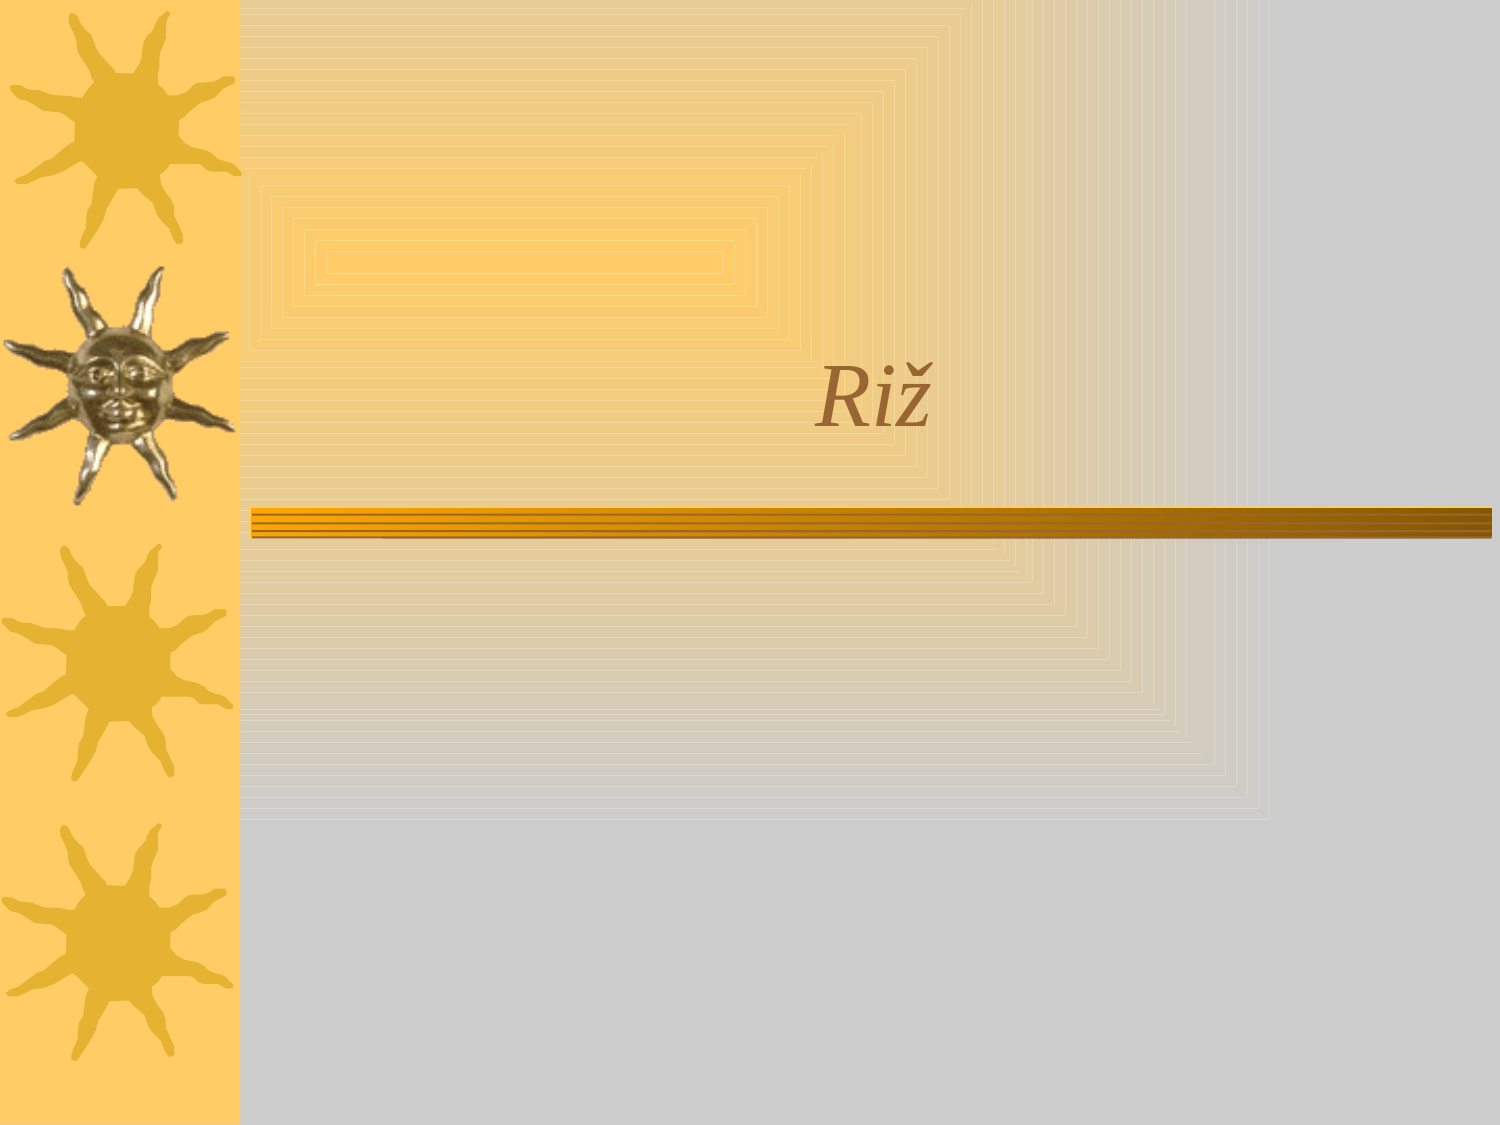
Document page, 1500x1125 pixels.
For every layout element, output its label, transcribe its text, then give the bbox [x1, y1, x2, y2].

subtitle [425, 583, 1475, 872]
title Riž [271, 296, 1484, 484]
picture [0, 263, 240, 510]
